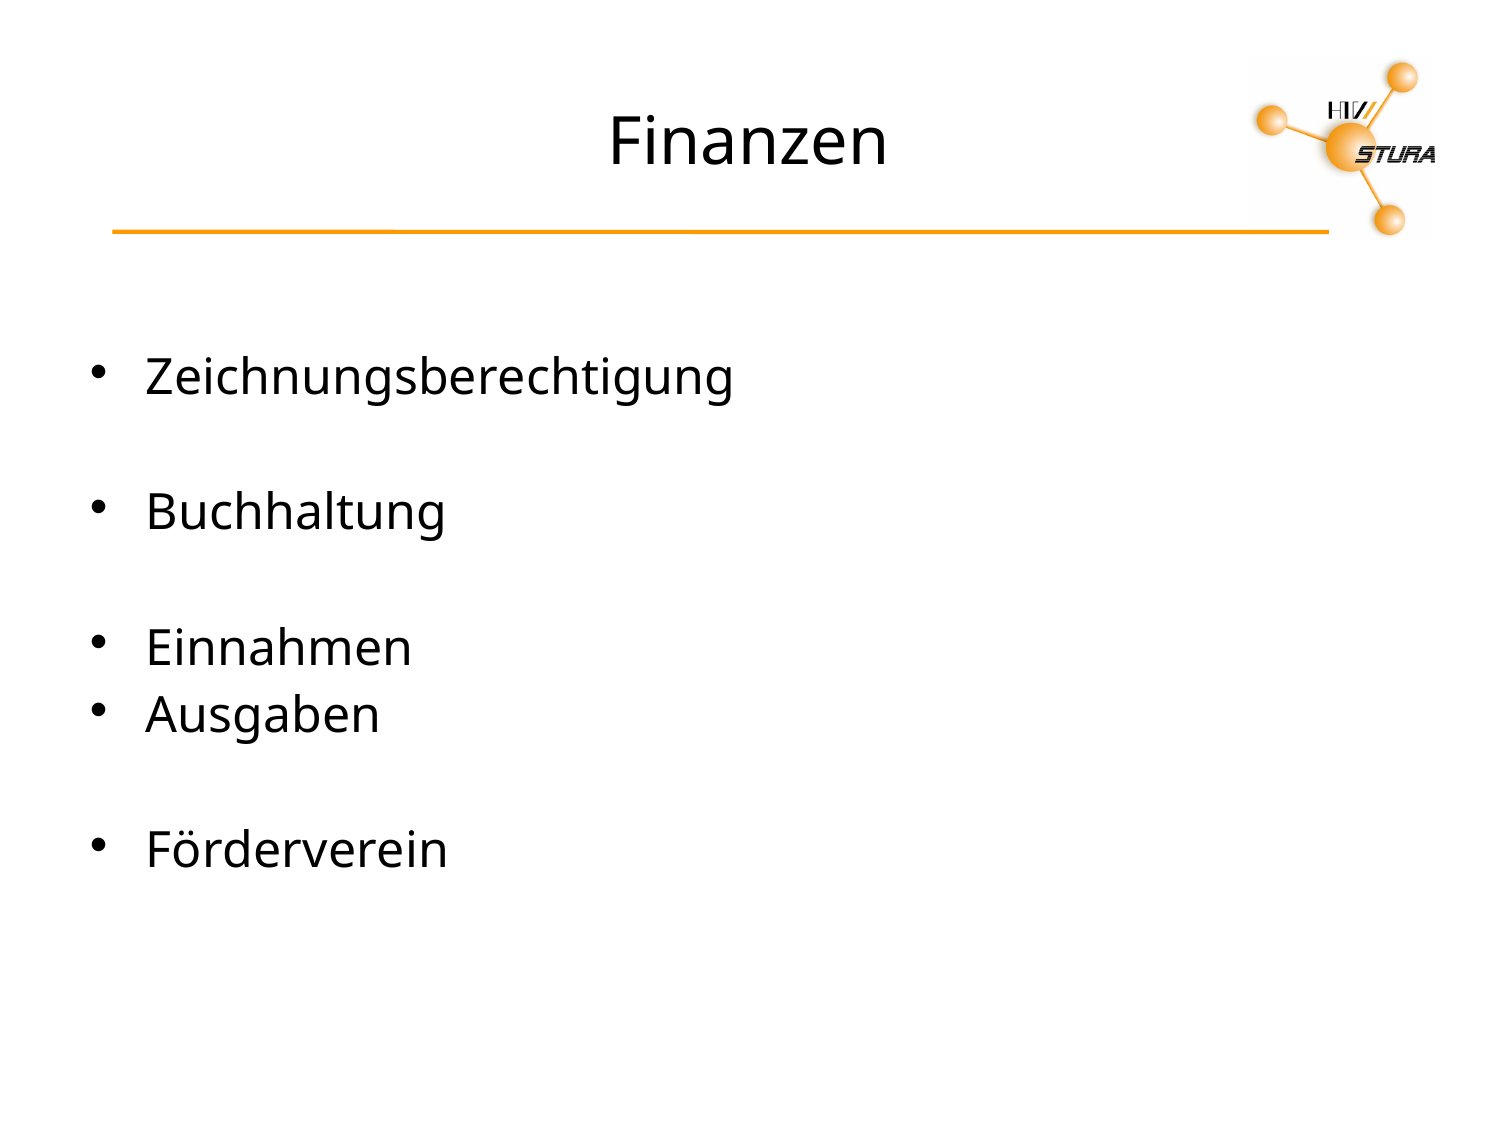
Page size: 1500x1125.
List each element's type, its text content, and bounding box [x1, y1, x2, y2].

title Finanzen [74, 45, 1424, 233]
picture [1246, 54, 1435, 242]
list Zeichnungsberechtigung Buchhaltung Einnahmen Ausgaben Förderverein [75, 262, 1426, 1093]
